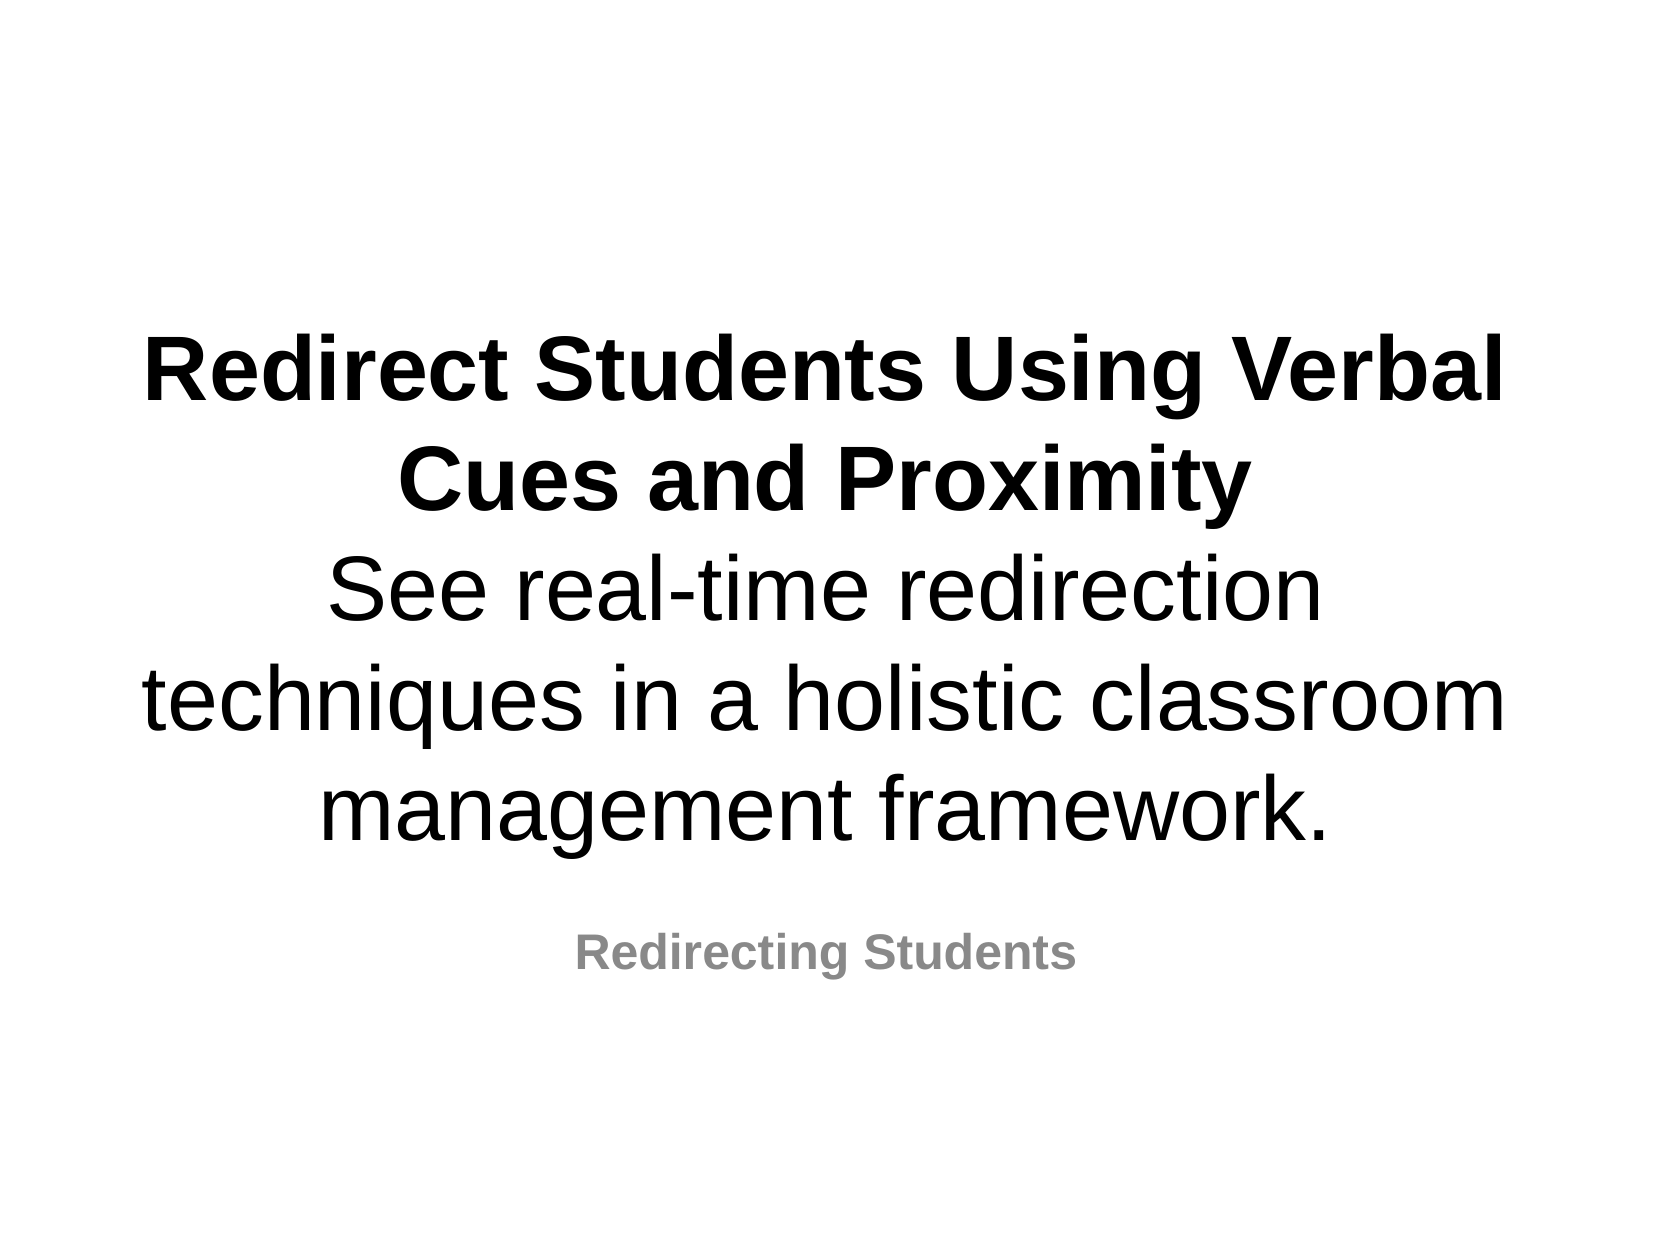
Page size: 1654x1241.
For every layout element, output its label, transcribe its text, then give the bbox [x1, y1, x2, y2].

list Redirecting Students [112, 829, 1540, 1102]
title Redirect Students Using Verbal Cues and Proximity See real-time redirection techniques in a holistic classroom management framework. [112, 138, 1540, 826]
